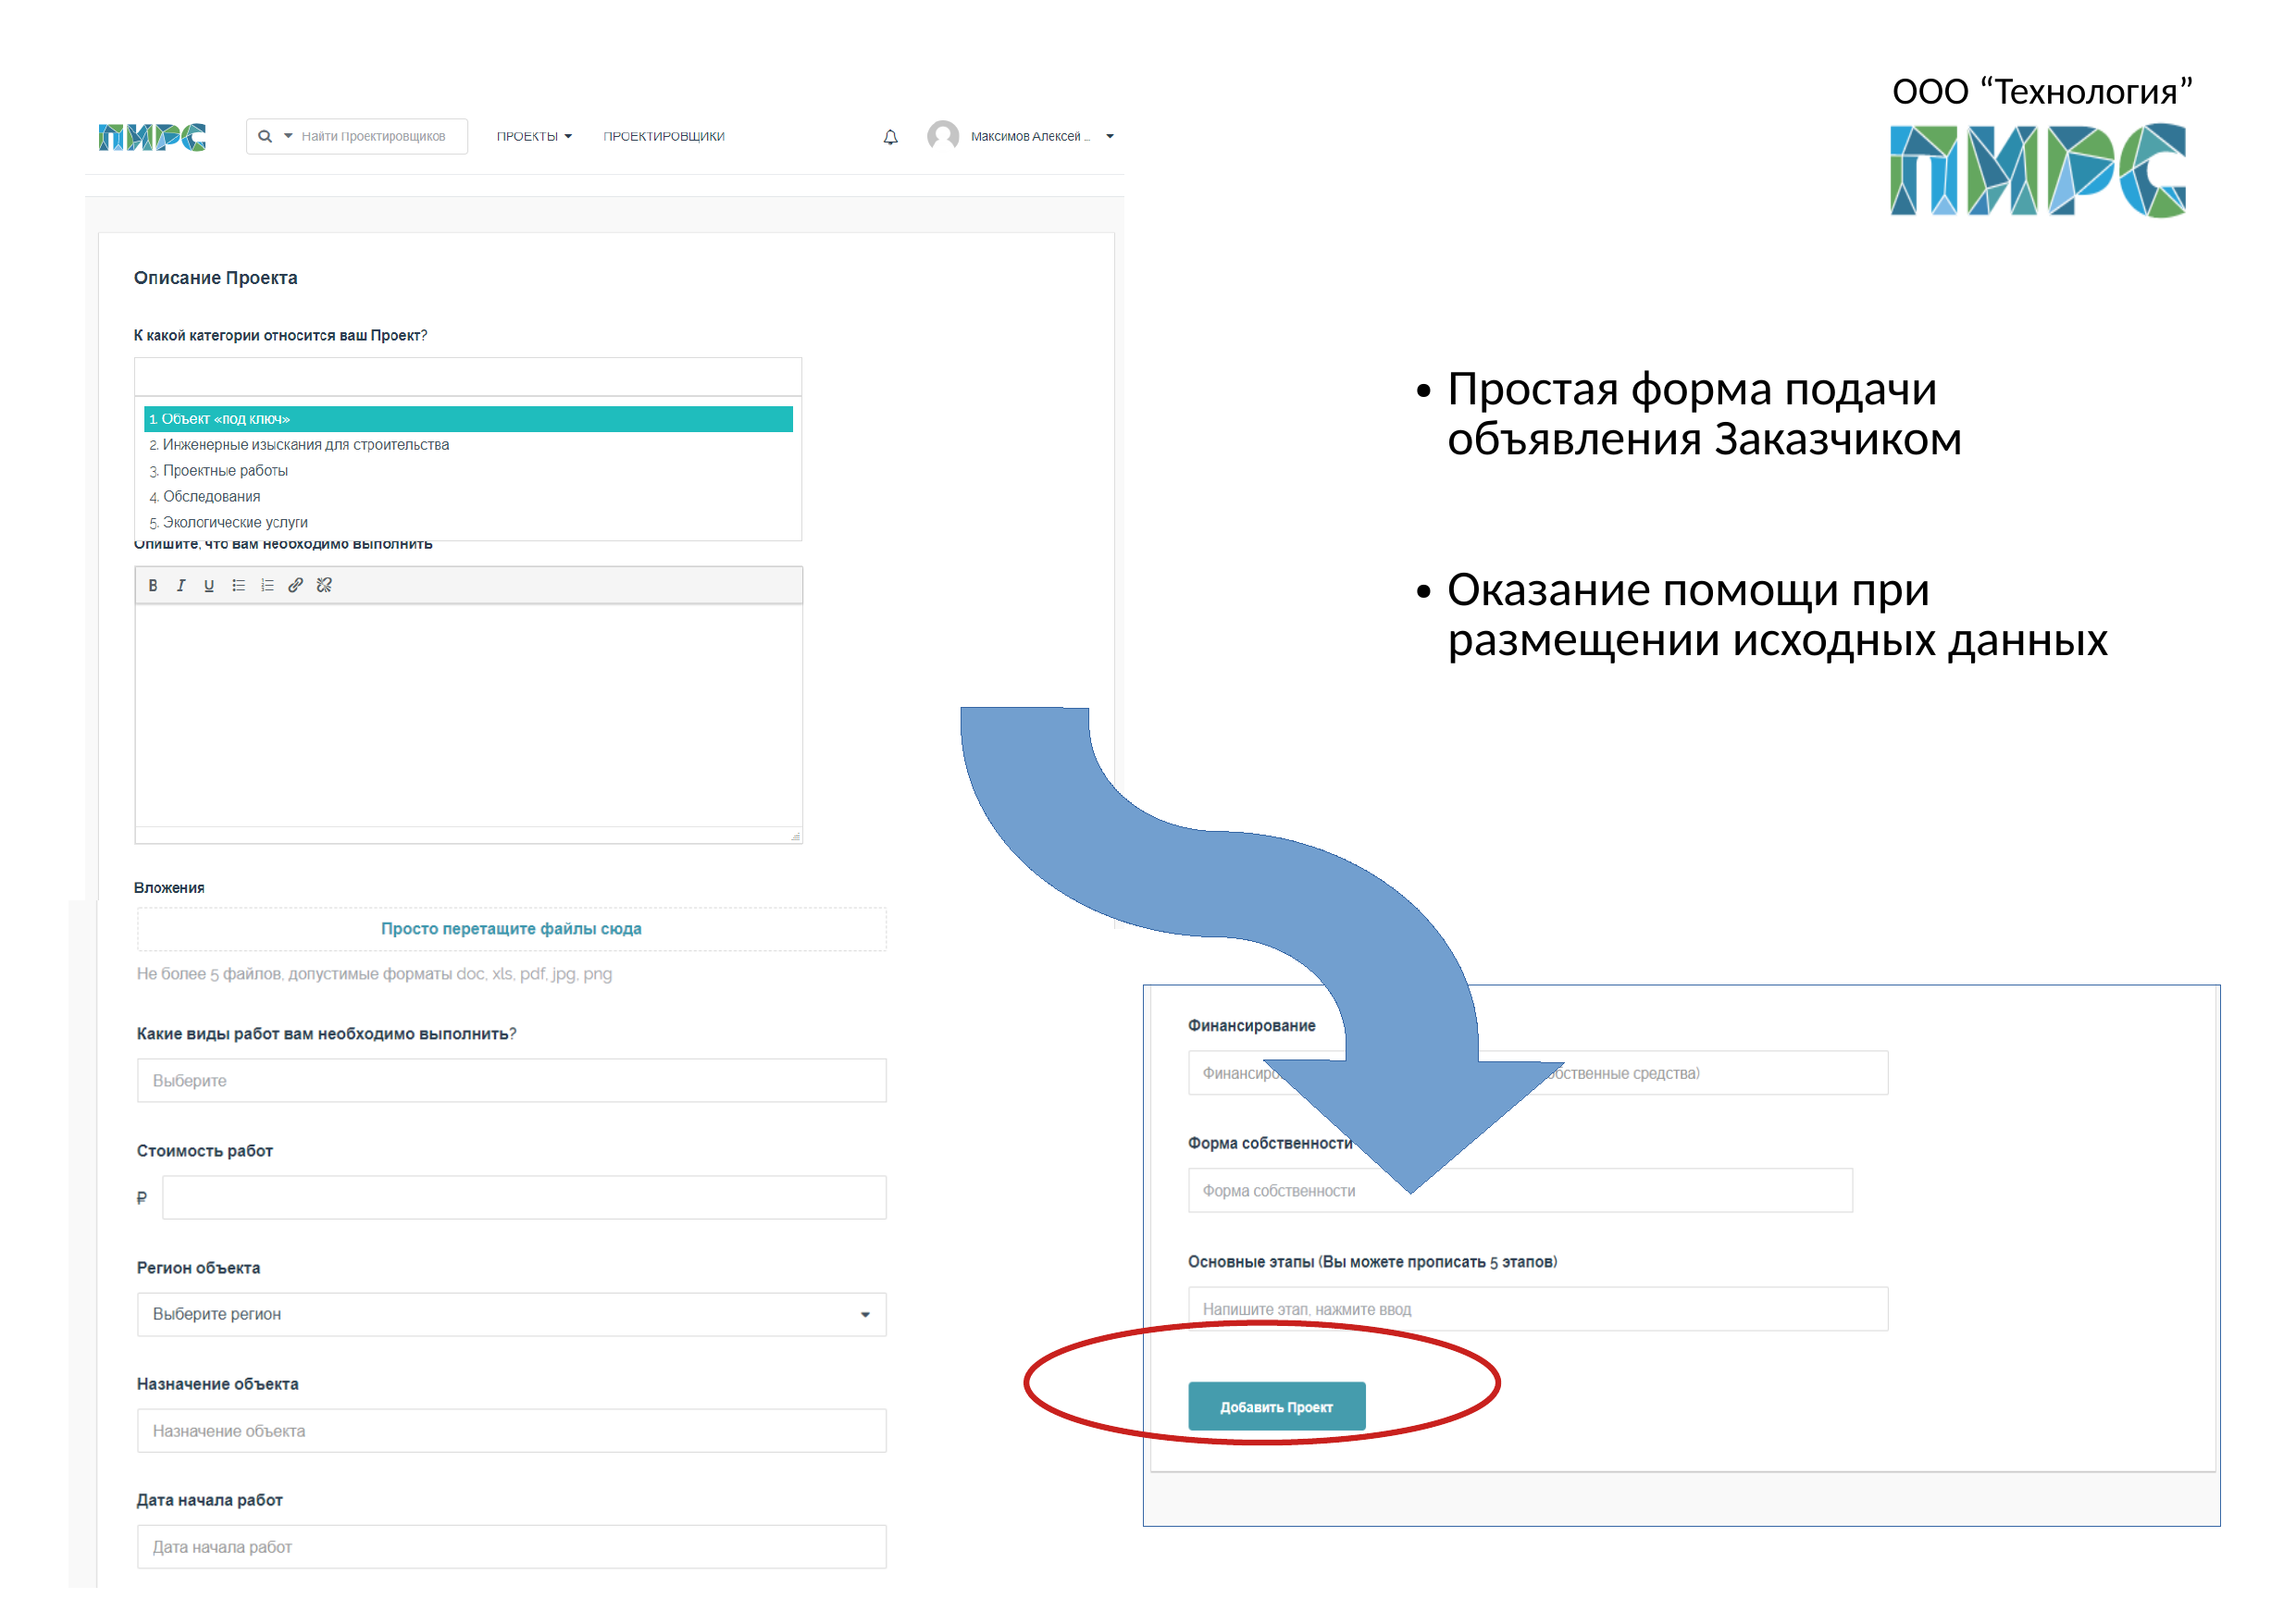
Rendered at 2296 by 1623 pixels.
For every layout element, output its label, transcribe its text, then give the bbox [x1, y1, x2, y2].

text_box [961, 707, 1565, 1195]
picture [1143, 1326, 1495, 1439]
text_box ООО “Технология” [1879, 68, 2209, 139]
picture [1879, 139, 2197, 233]
text_box Простая форма подачи объявления Заказчиком Оказание помощи при размещении исходных данных [1401, 360, 2155, 944]
picture [1143, 984, 2221, 1527]
picture [68, 109, 1124, 1588]
